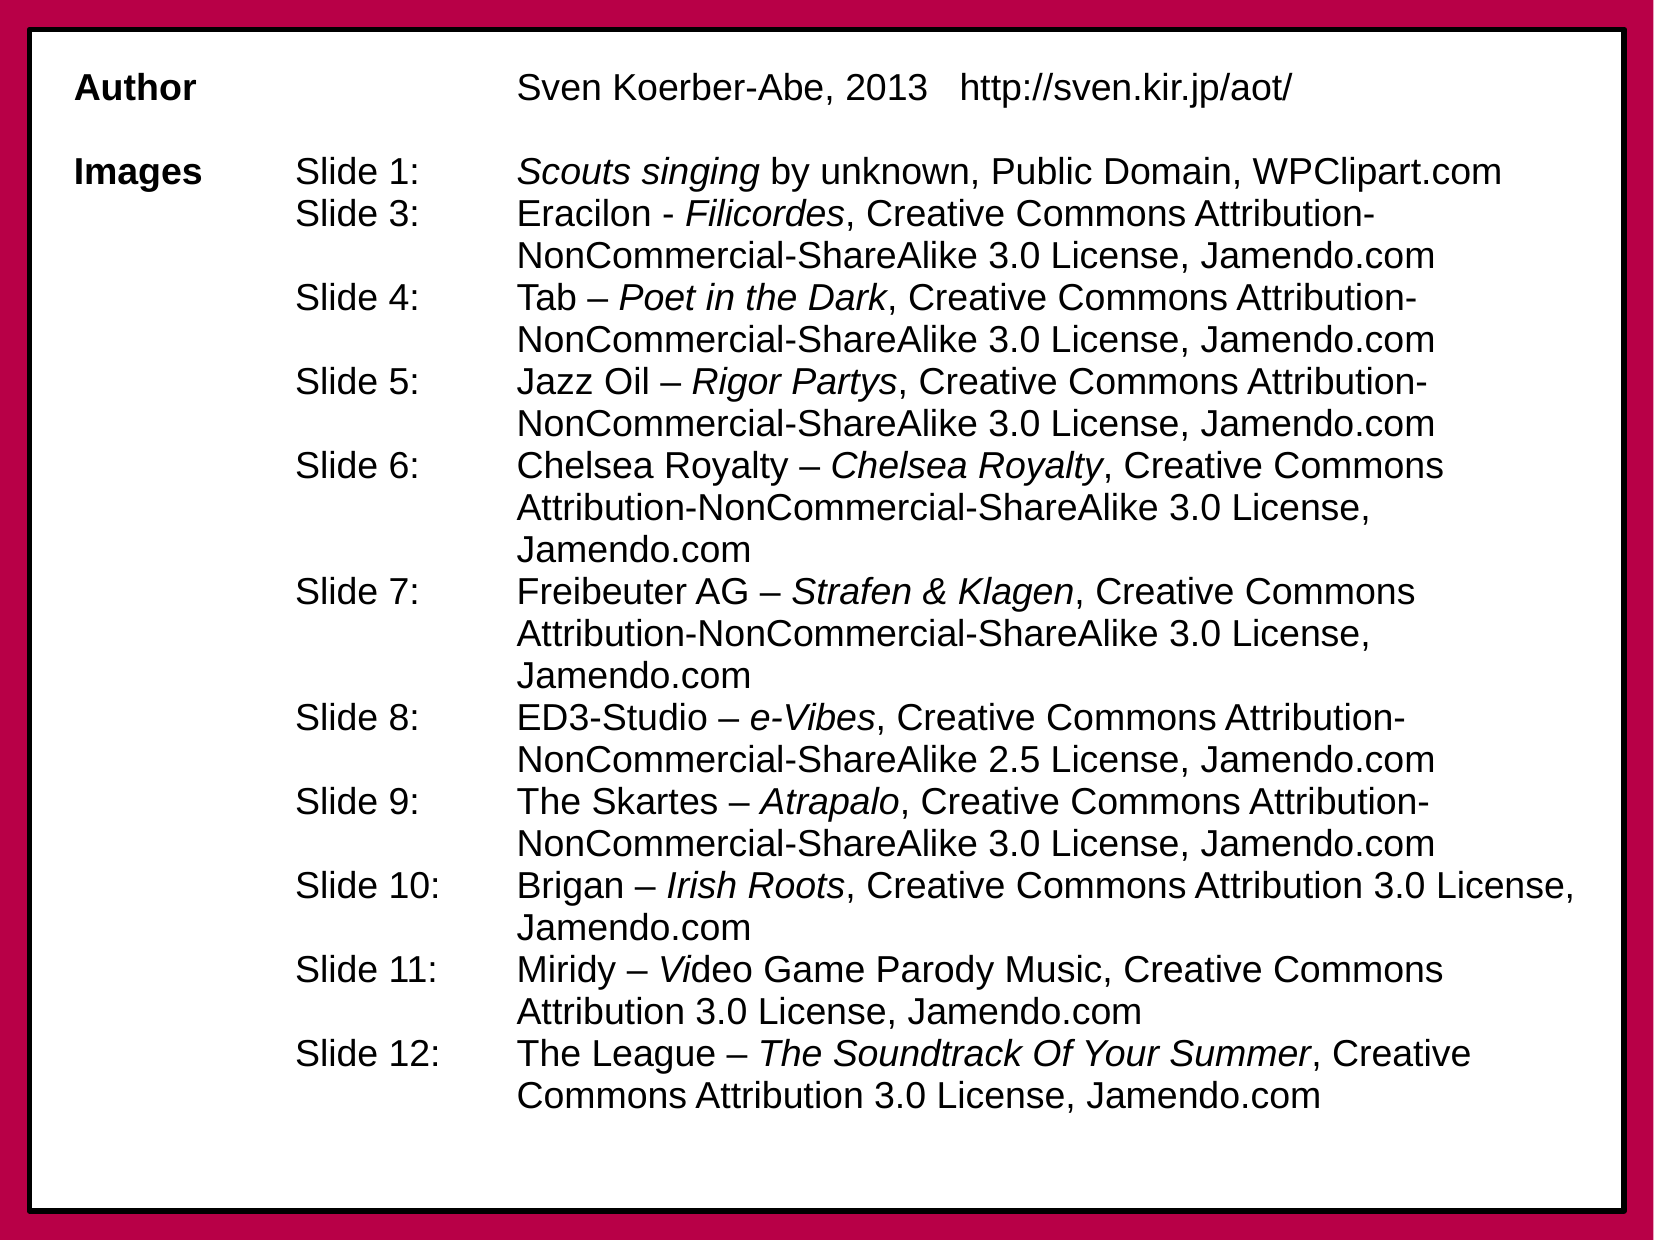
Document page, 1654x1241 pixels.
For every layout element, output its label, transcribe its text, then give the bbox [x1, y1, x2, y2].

text_box Author Sven Koerber-Abe, 2013 http://sven.kir.jp/aot/ Images Slide 1: Scouts singing by unknown, Public Domain, WPClipart.com Slide 3: Eracilon - Filicordes, Creative Commons Attribution- NonCommercial-ShareAlike 3.0 License, Jamendo.com Slide 4: Tab – Poet in the Dark, Creative Commons Attribution- NonCommercial-ShareAlike 3.0 License, Jamendo.com Slide 5: Jazz Oil – Rigor Partys, Creative Commons Attribution- NonCommercial-ShareAlike 3.0 License, Jamendo.com Slide 6: Chelsea Royalty – Chelsea Royalty, Creative Commons Attribution-NonCommercial-ShareAlike 3.0 License, Jamendo.com Slide 7: Freibeuter AG – Strafen & Klagen, Creative Commons Attribution-NonCommercial-ShareAlike 3.0 License, Jamendo.com Slide 8: ED3-Studio – e-Vibes, Creative Commons Attribution- NonCommercial-ShareAlike 2.5 License, Jamendo.com Slide 9: The Skartes – Atrapalo, Creative Commons Attribution- NonCommercial-ShareAlike 3.0 License, Jamendo.com Slide 10: Brigan – Irish Roots, Creative Commons Attribution 3.0 License, Jamendo.com Slide 11: Miridy – Video Game Parody Music, Creative Commons Attribution 3.0 License, Jamendo.com Slide 12: The League – The Soundtrack Of Your Summer, Creative Commons Attribution 3.0 License, Jamendo.com [59, 59, 1595, 1130]
text_box [29, 29, 1625, 1211]
